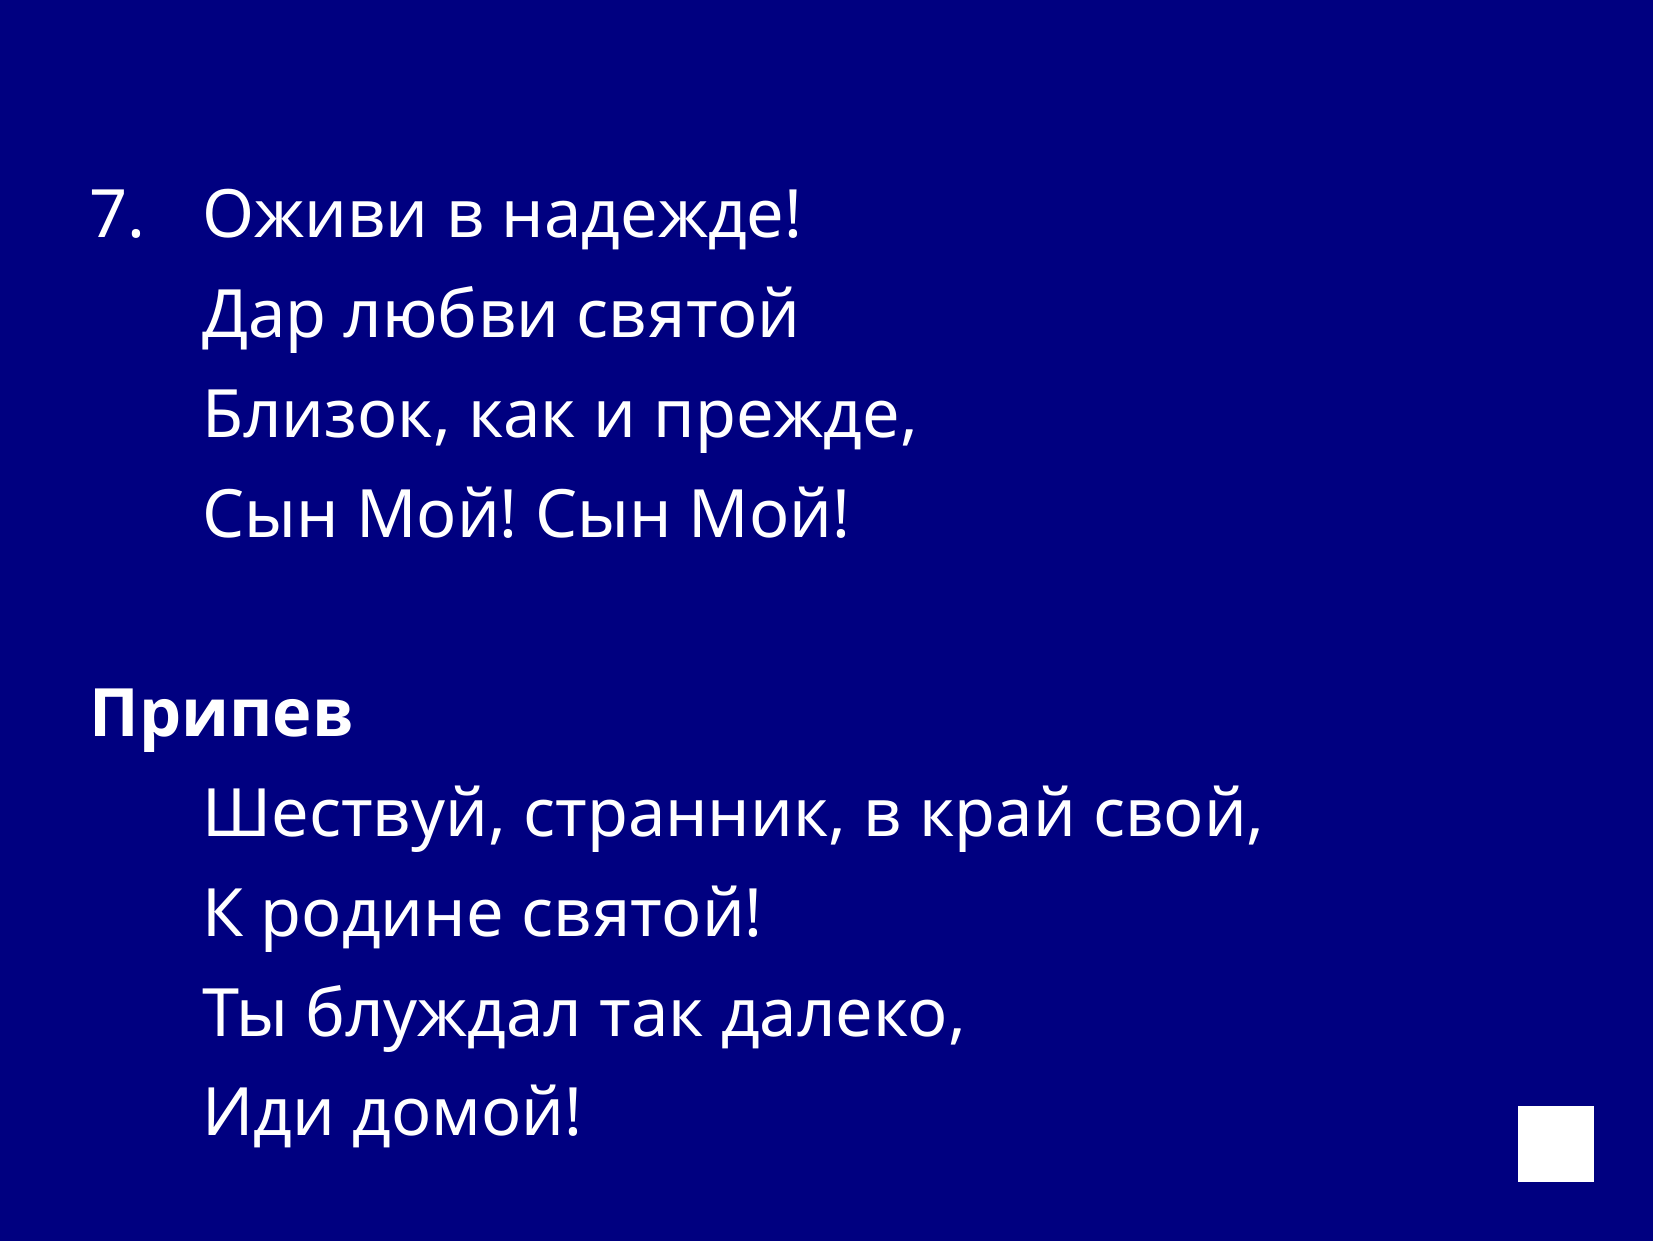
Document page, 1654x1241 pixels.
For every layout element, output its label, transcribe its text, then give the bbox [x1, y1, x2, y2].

text_box [1518, 1106, 1594, 1182]
text_box 7. Оживи в надежде! Дар любви святой Близок, как и прежде, Сын Мой! Сын Мой! Припев Шествуй, странник, в край свой, К родине святой! Ты блуждал так далеко, Иди домой! [75, 150, 1576, 1163]
